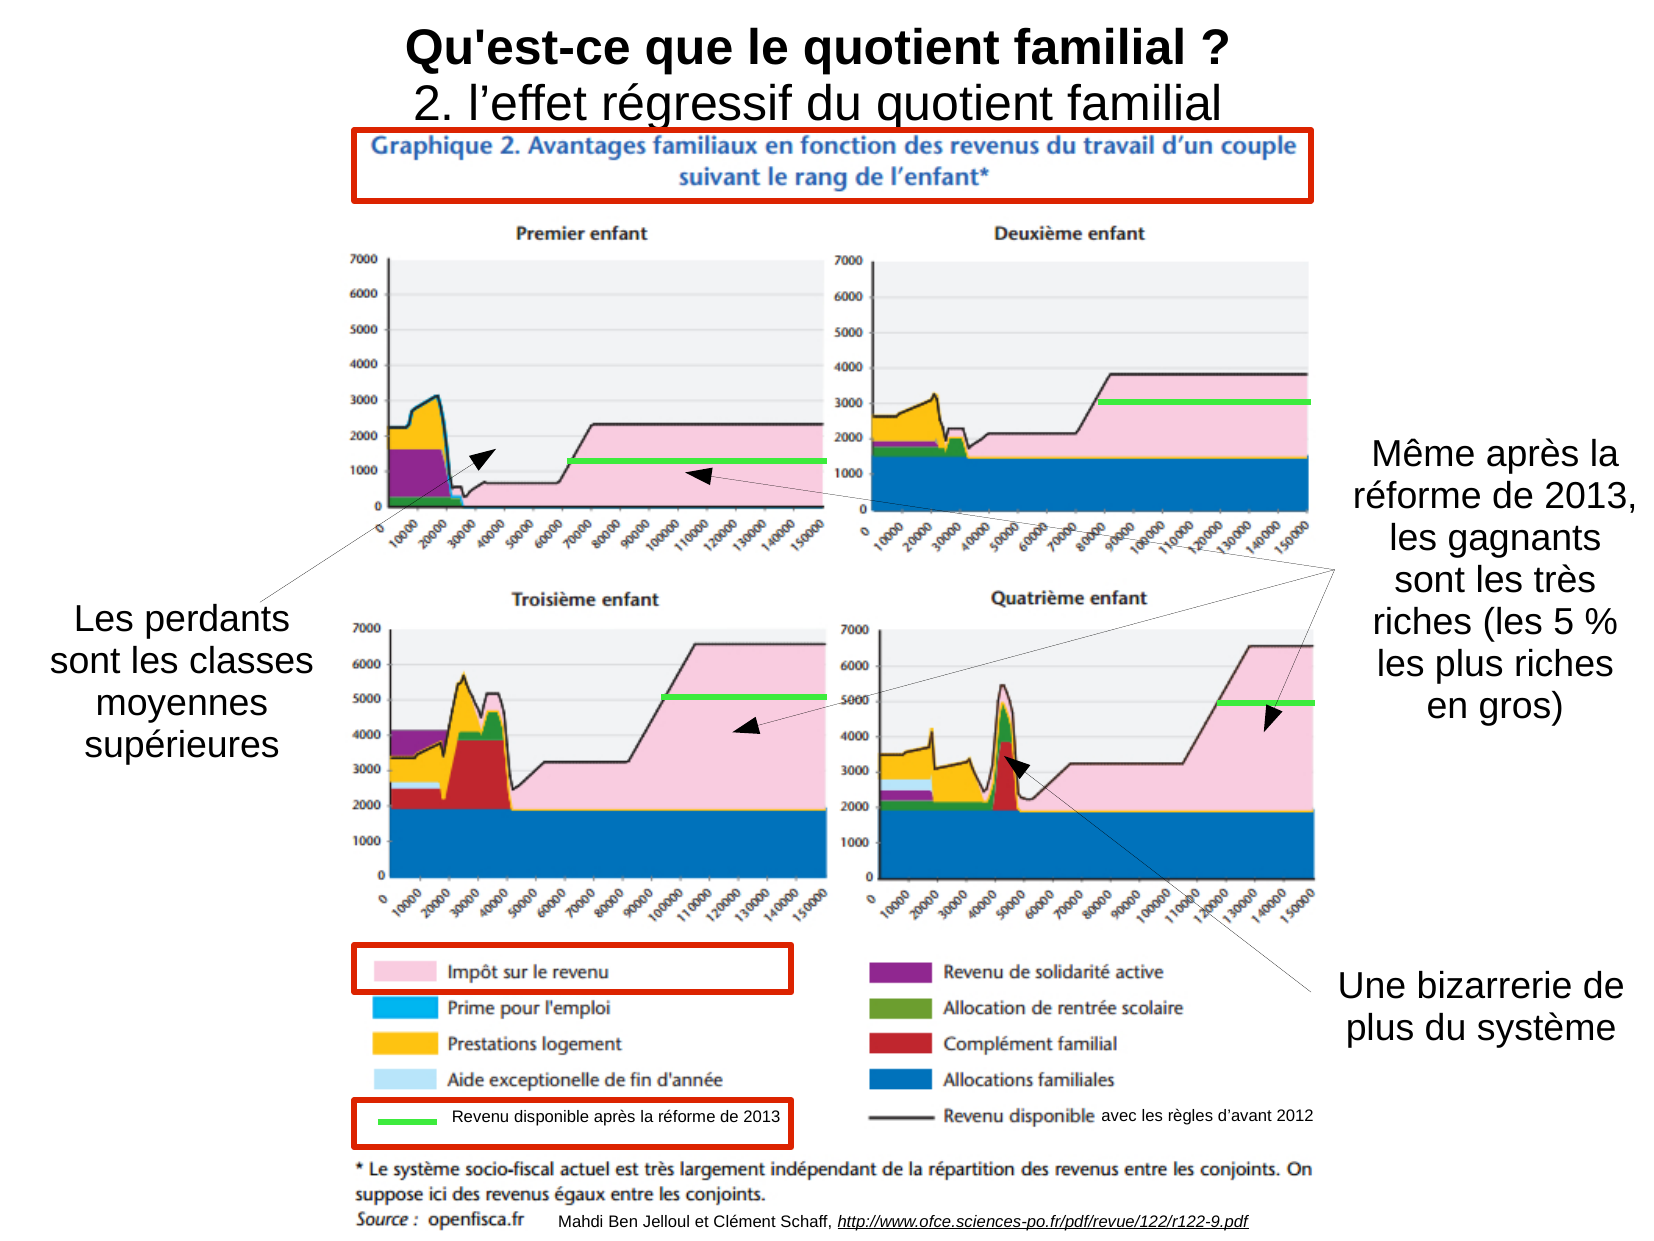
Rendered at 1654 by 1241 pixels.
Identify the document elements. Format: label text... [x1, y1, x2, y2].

picture [340, 140, 1323, 1241]
text_box Mahdi Ben Jelloul et Clément Schaff, http://www.ofce.sciences-po.fr/pdf/revue/122/r122-9.pdf [543, 1204, 1335, 1239]
text_box Qu'est-ce que le quotient familial ? 2. l’effet régressif du quotient familial [357, 133, 1308, 140]
text_box Une bizarrerie de plus du système [1322, 956, 1640, 1056]
text_box Qu'est-ce que le quotient familial ? 2. l’effet régressif du quotient familial [313, 11, 1323, 140]
text_box Revenu disponible après la réforme de 2013 [437, 1103, 788, 1134]
text_box Même après la réforme de 2013, les gagnants sont les très riches (les 5 % les plus riches en gros) [1337, 425, 1654, 734]
picture [357, 140, 1308, 198]
text_box avec les règles d’avant 2012 [1086, 1098, 1453, 1133]
text_box Les perdants sont les classes moyennes supérieures [23, 590, 341, 774]
